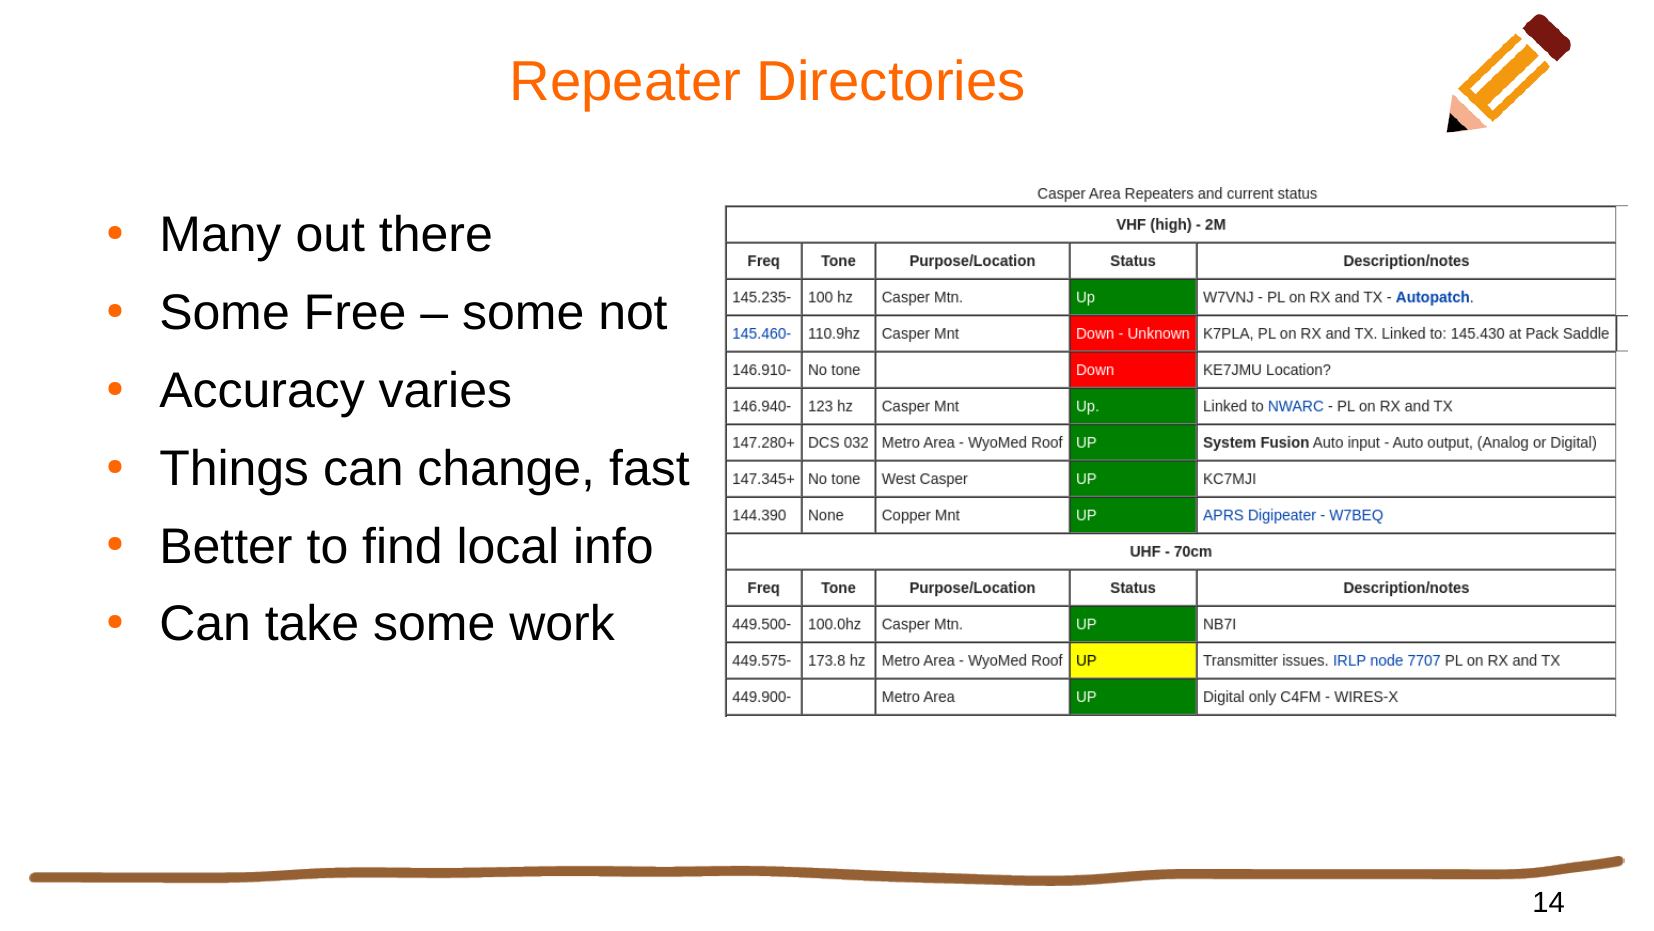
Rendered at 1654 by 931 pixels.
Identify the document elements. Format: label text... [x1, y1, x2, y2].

picture [29, 856, 1625, 886]
picture [1446, 14, 1571, 133]
picture [712, 187, 1628, 717]
list Many out there Some Free – some not Accuracy varies Things can change, fast Better to find local info Can take some work [88, 206, 809, 857]
title Repeater Directories [88, 29, 1447, 133]
